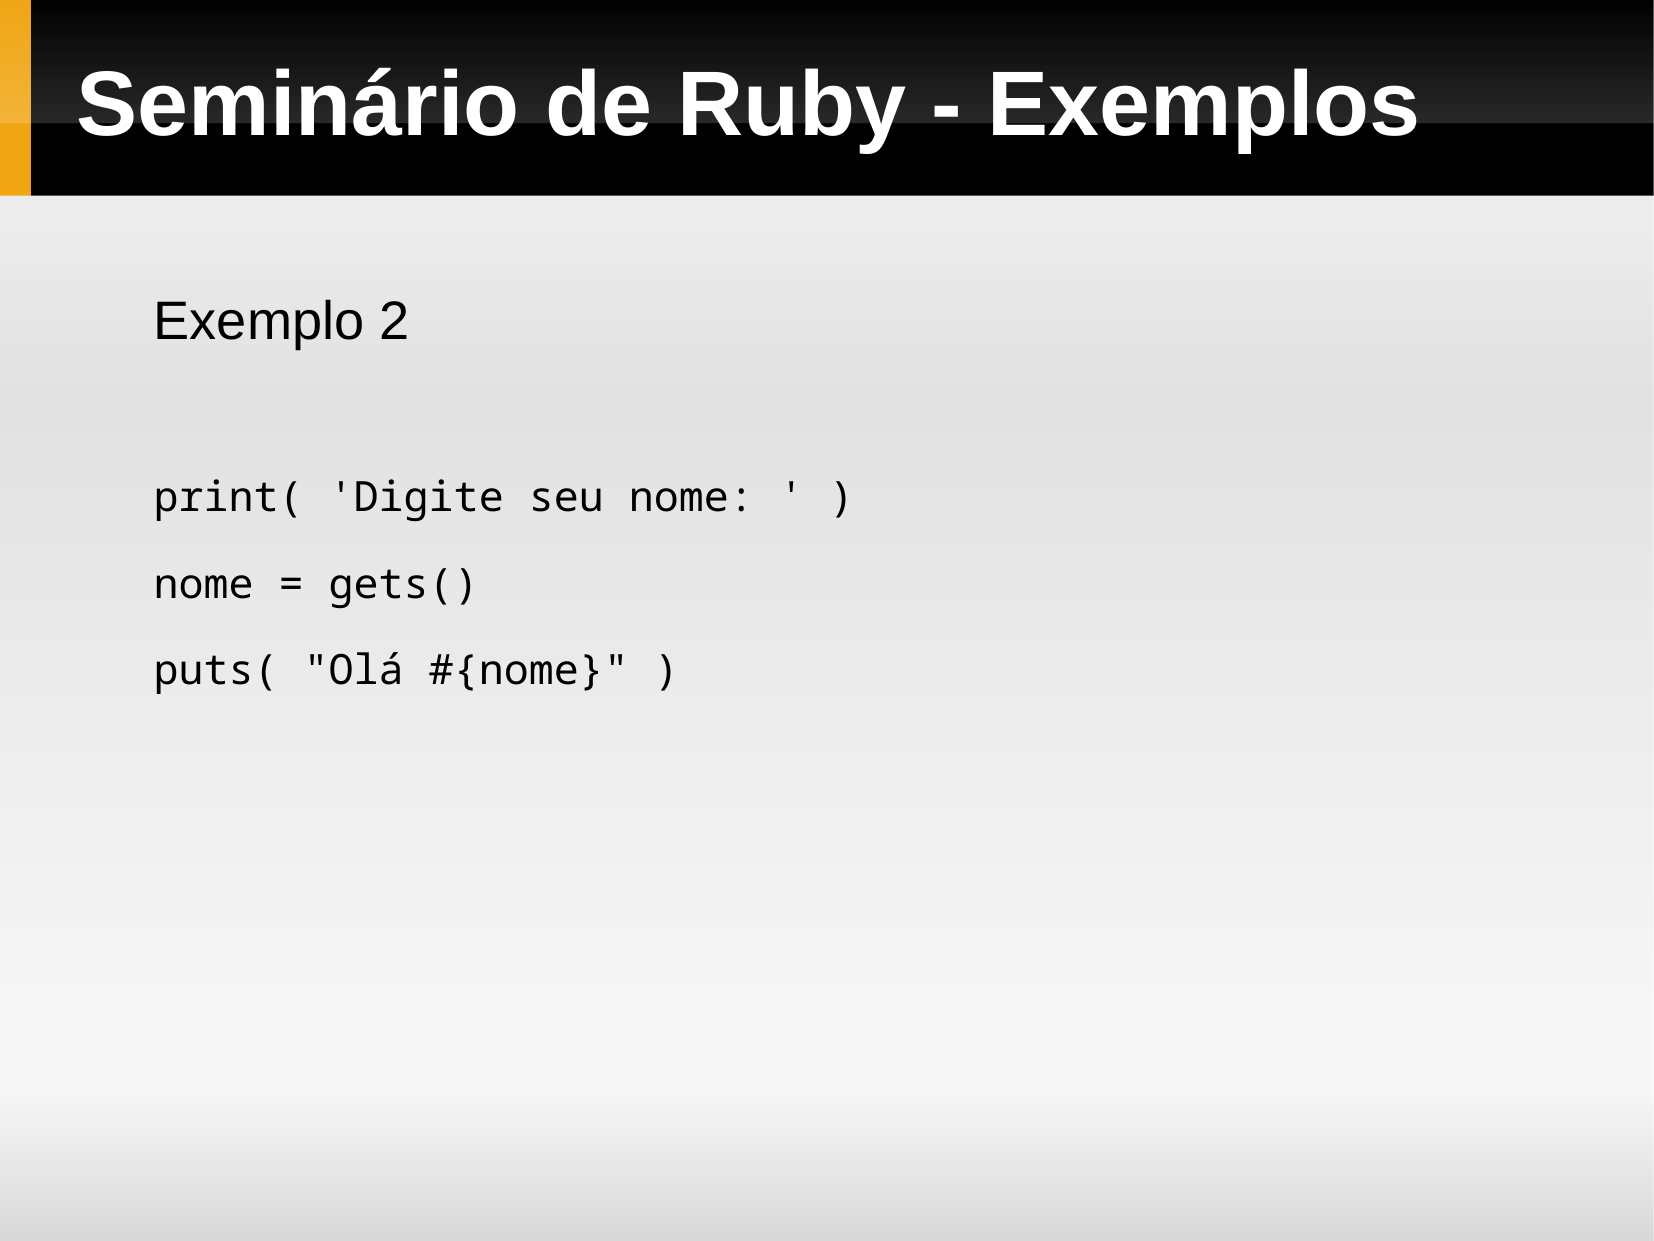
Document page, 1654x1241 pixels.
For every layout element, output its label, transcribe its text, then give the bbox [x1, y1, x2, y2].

picture [0, 0, 1654, 1241]
title Seminário de Ruby - Exemplos [76, 7, 1565, 200]
list Exemplo 2 print( 'Digite seu nome: ' ) nome = gets() puts( "Olá #{nome}" ) [82, 290, 1571, 1094]
